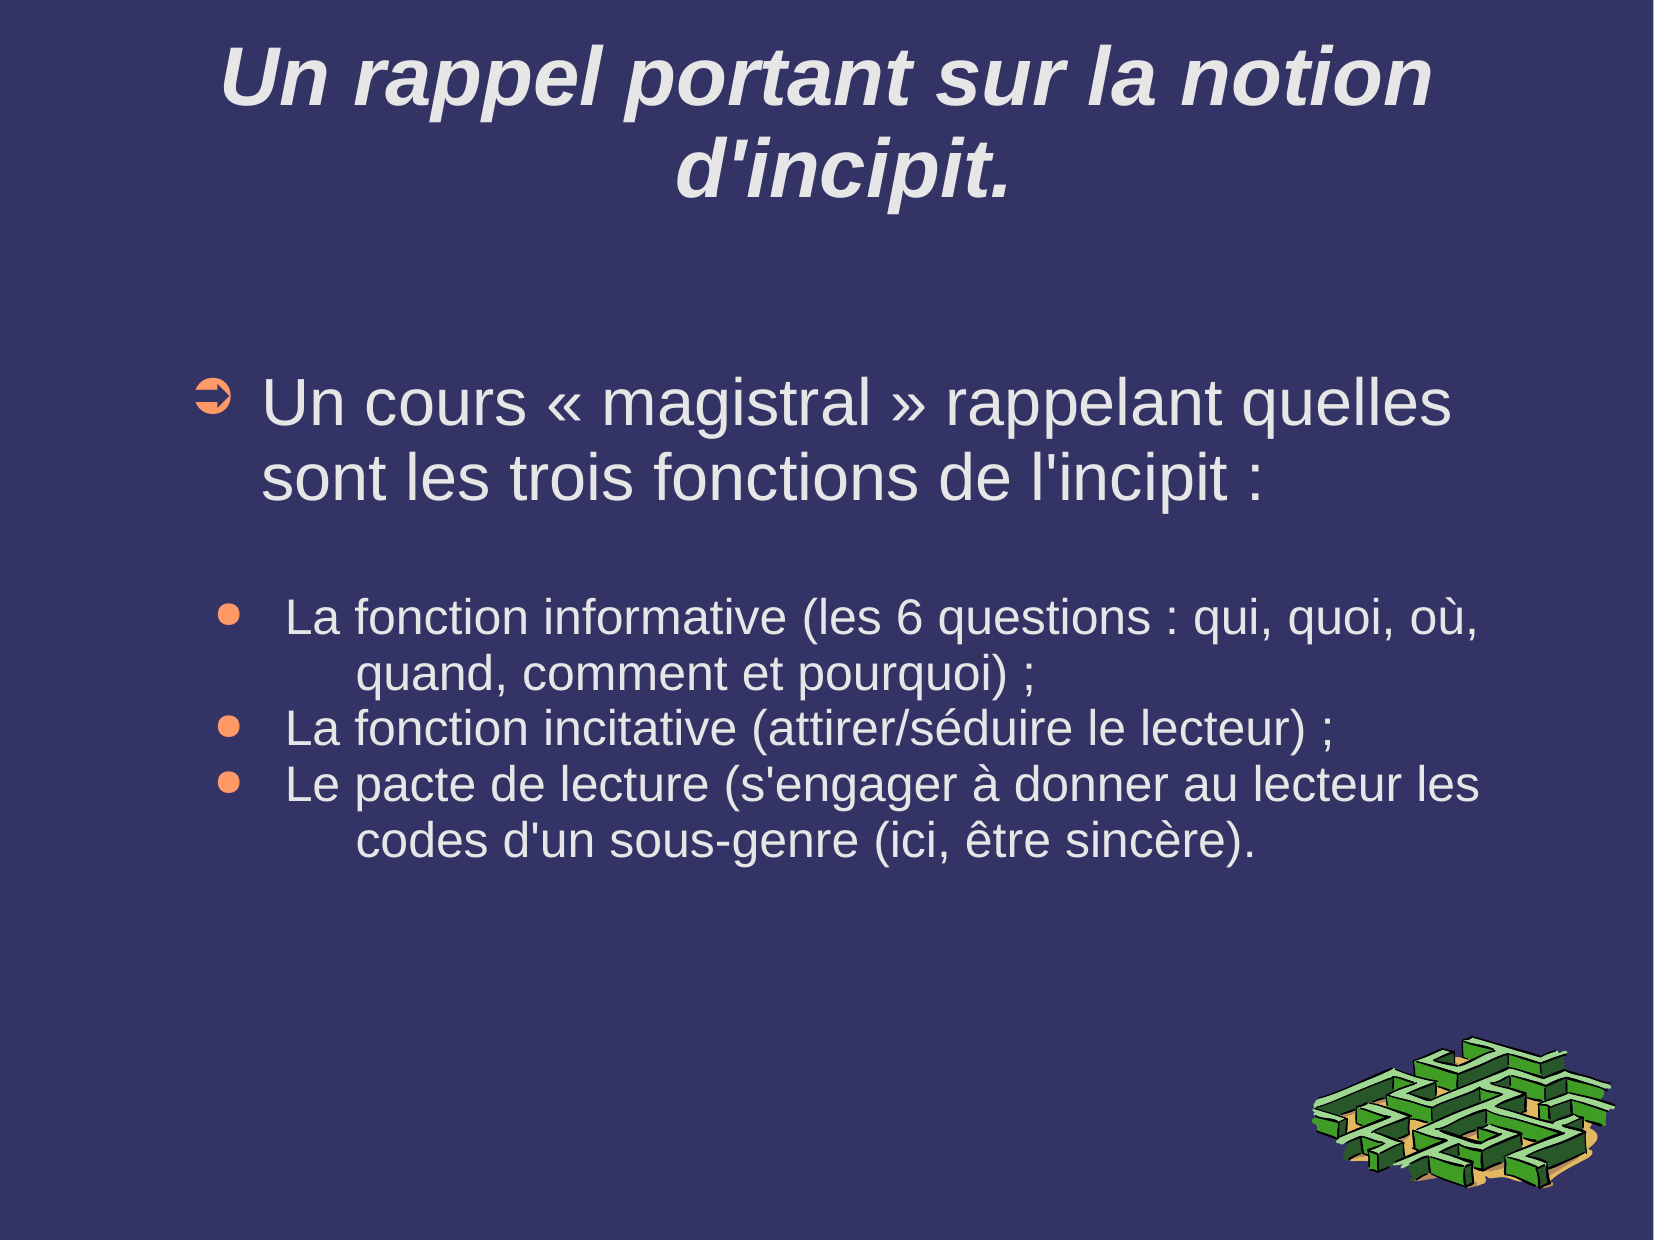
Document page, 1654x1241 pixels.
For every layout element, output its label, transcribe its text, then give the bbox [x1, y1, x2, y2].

title Un rappel portant sur la notion d'incipit. [121, 19, 1534, 227]
list Un cours « magistral » rappelant quelles sont les trois fonctions de l'incipit : La fonction informative (les 6 questions : qui, quoi, où, quand, comment et pourquoi) ; La fonction incitative (attirer/séduire le lecteur) ; Le pacte de lecture (s'engager à donner au lecteur les codes d'un sous-genre (ici, être sincère). [178, 364, 1570, 1147]
